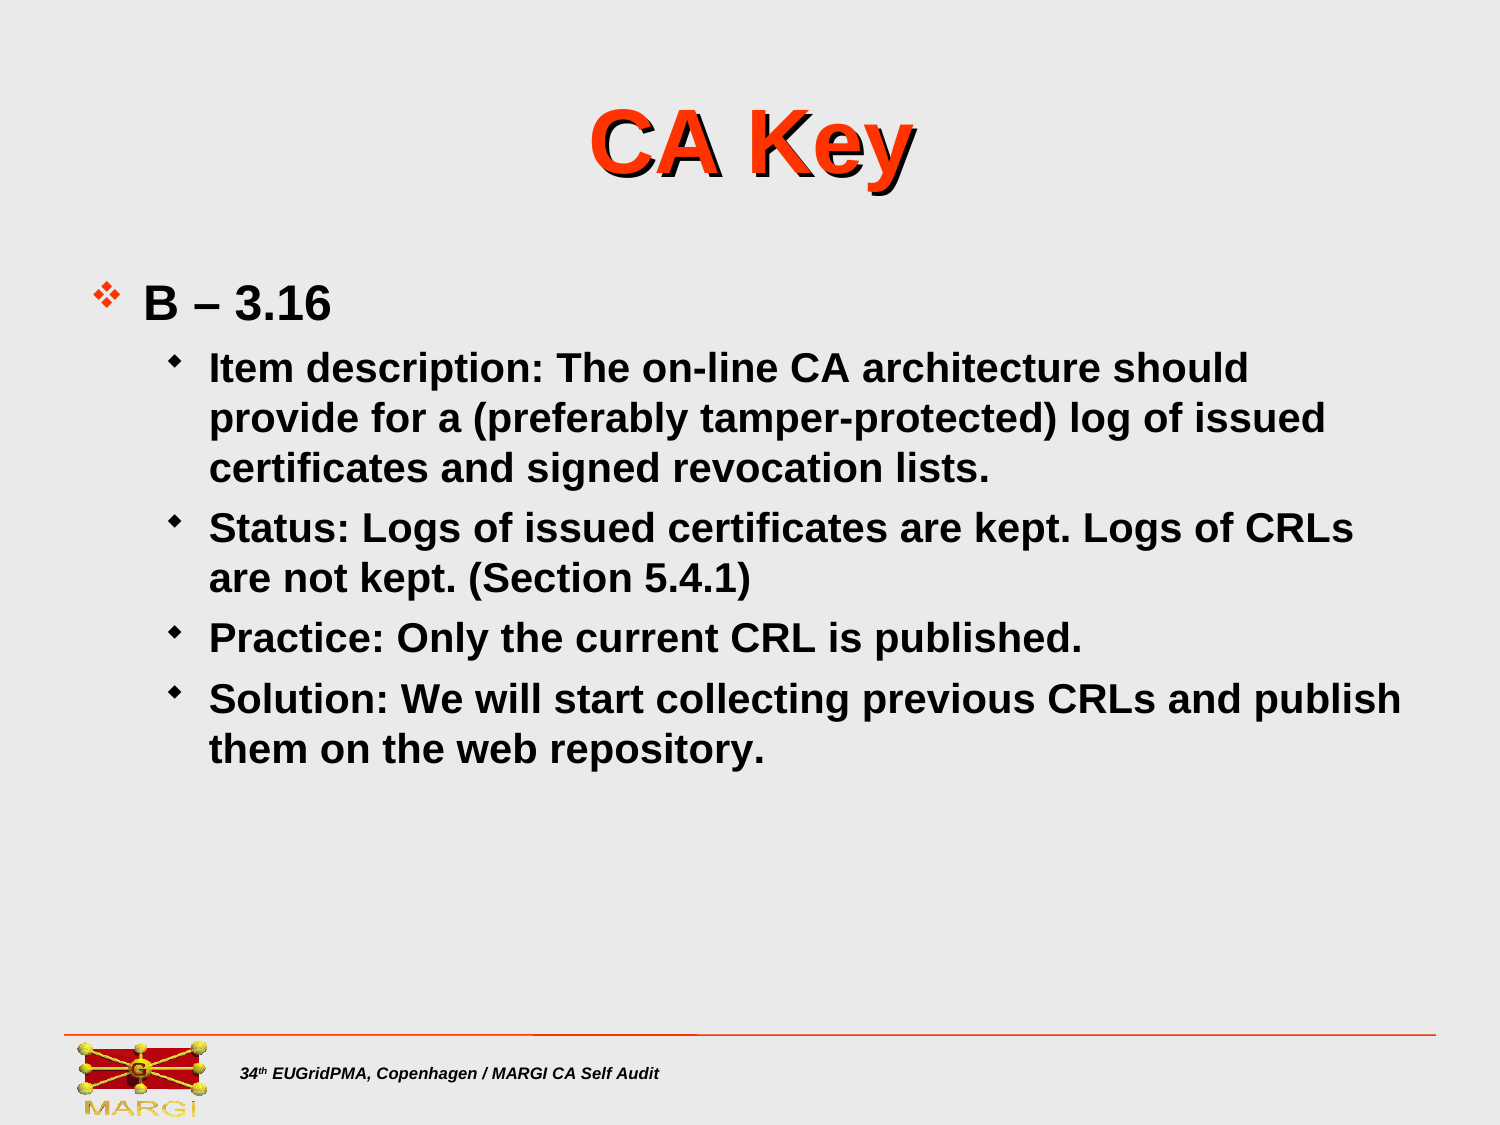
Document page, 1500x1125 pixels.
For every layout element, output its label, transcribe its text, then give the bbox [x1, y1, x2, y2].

text_box B – 3.16 Item description: The on-line CA architecture should provide for a (preferably tamper-protected) log of issued certificates and signed revocation lists. Status: Logs of issued certificates are kept. Logs of CRLs are not kept. (Section 5.4.1) Practice: Only the current CRL is published. Solution: We will start collecting previous CRLs and publish them on the web repository. [75, 262, 1426, 1005]
text_box CA Key [76, 42, 1427, 231]
picture [67, 1033, 219, 1123]
